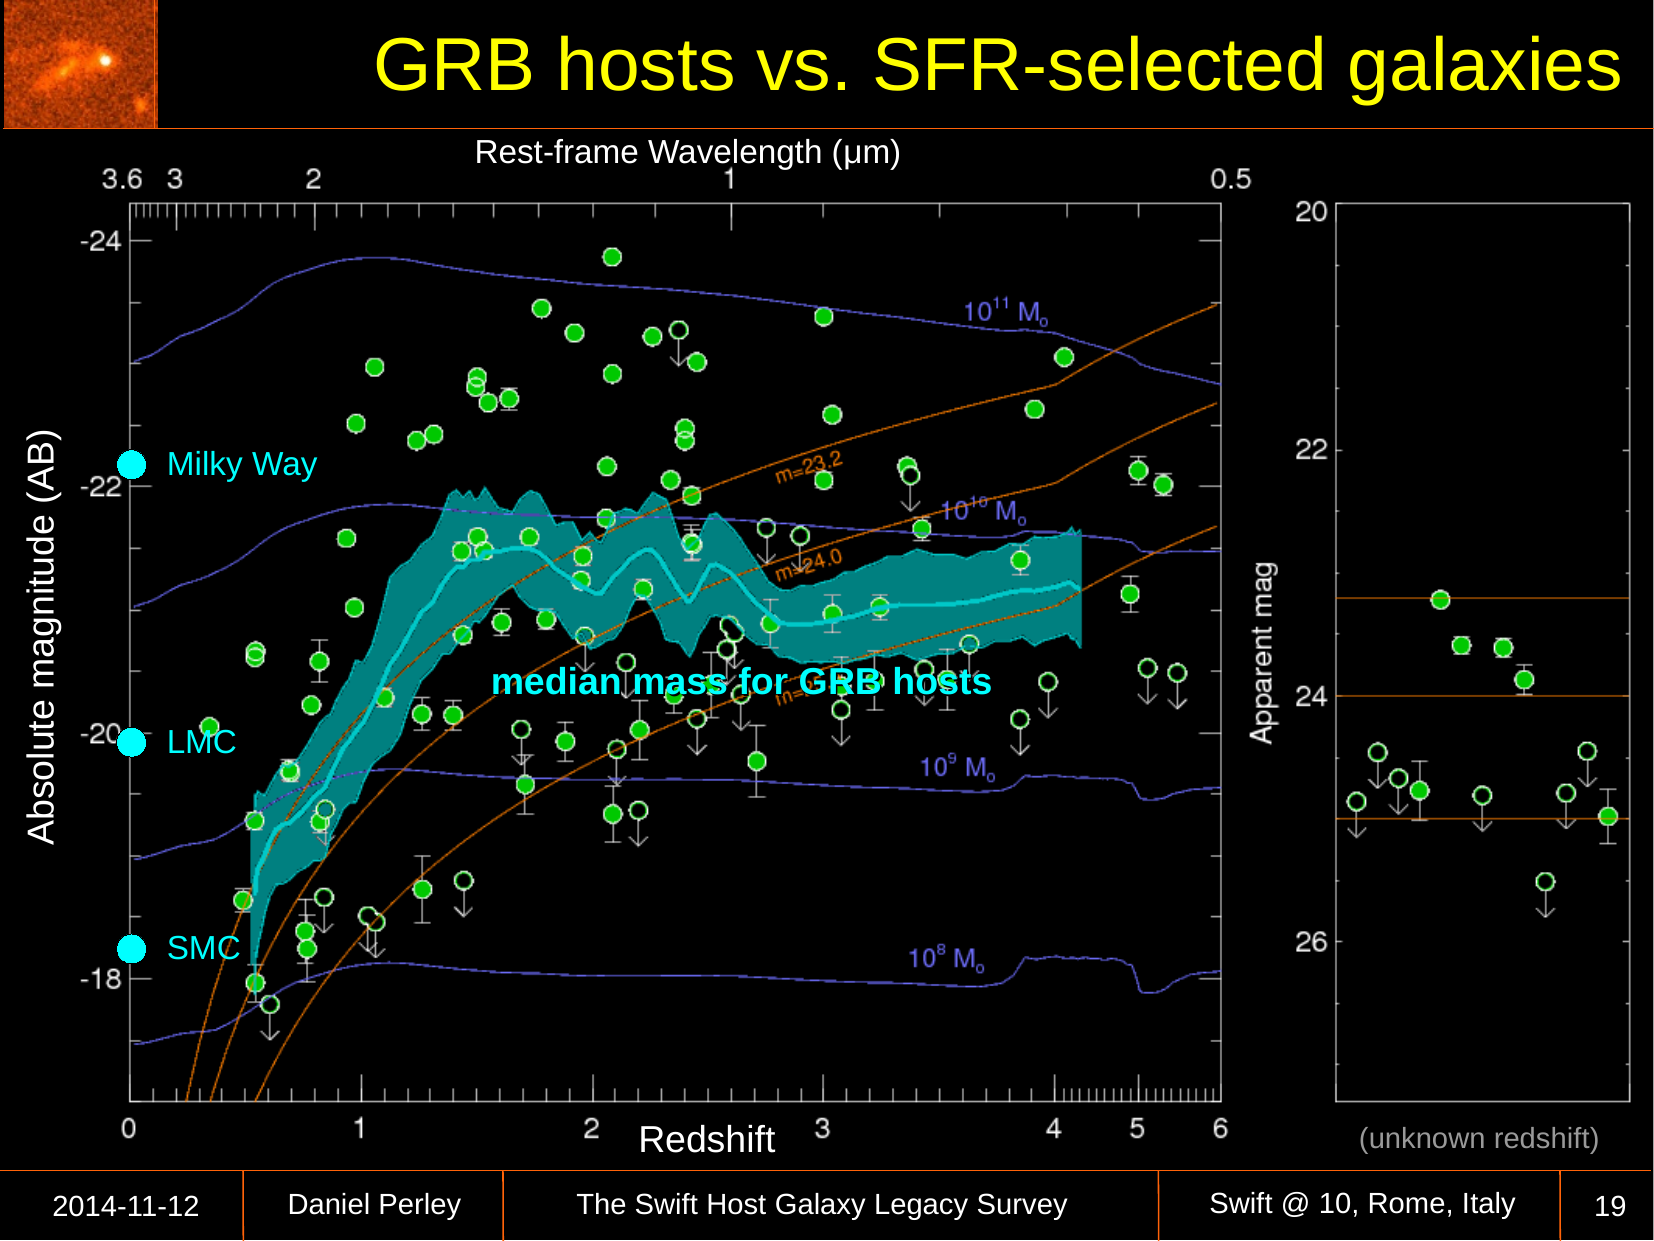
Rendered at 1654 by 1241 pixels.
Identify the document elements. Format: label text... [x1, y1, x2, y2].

picture [75, 164, 1637, 1143]
text_box SMC [152, 922, 378, 975]
text_box [116, 727, 147, 758]
text_box Absolute magnitude (AB) [12, 375, 70, 901]
text_box Rest-frame Wavelength (μm) [459, 126, 1060, 179]
text_box [116, 933, 147, 964]
picture [4, 0, 154, 128]
text_box LMC [152, 715, 378, 768]
text_box median mass for GRB hosts [471, 648, 1013, 715]
title GRB hosts vs. SFR-selected galaxies [187, 21, 1624, 108]
text_box Milky Way [152, 438, 378, 491]
text_box Redshift [623, 1111, 814, 1168]
text_box (unknown redshift) [1344, 1114, 1645, 1163]
text_box [116, 449, 147, 480]
